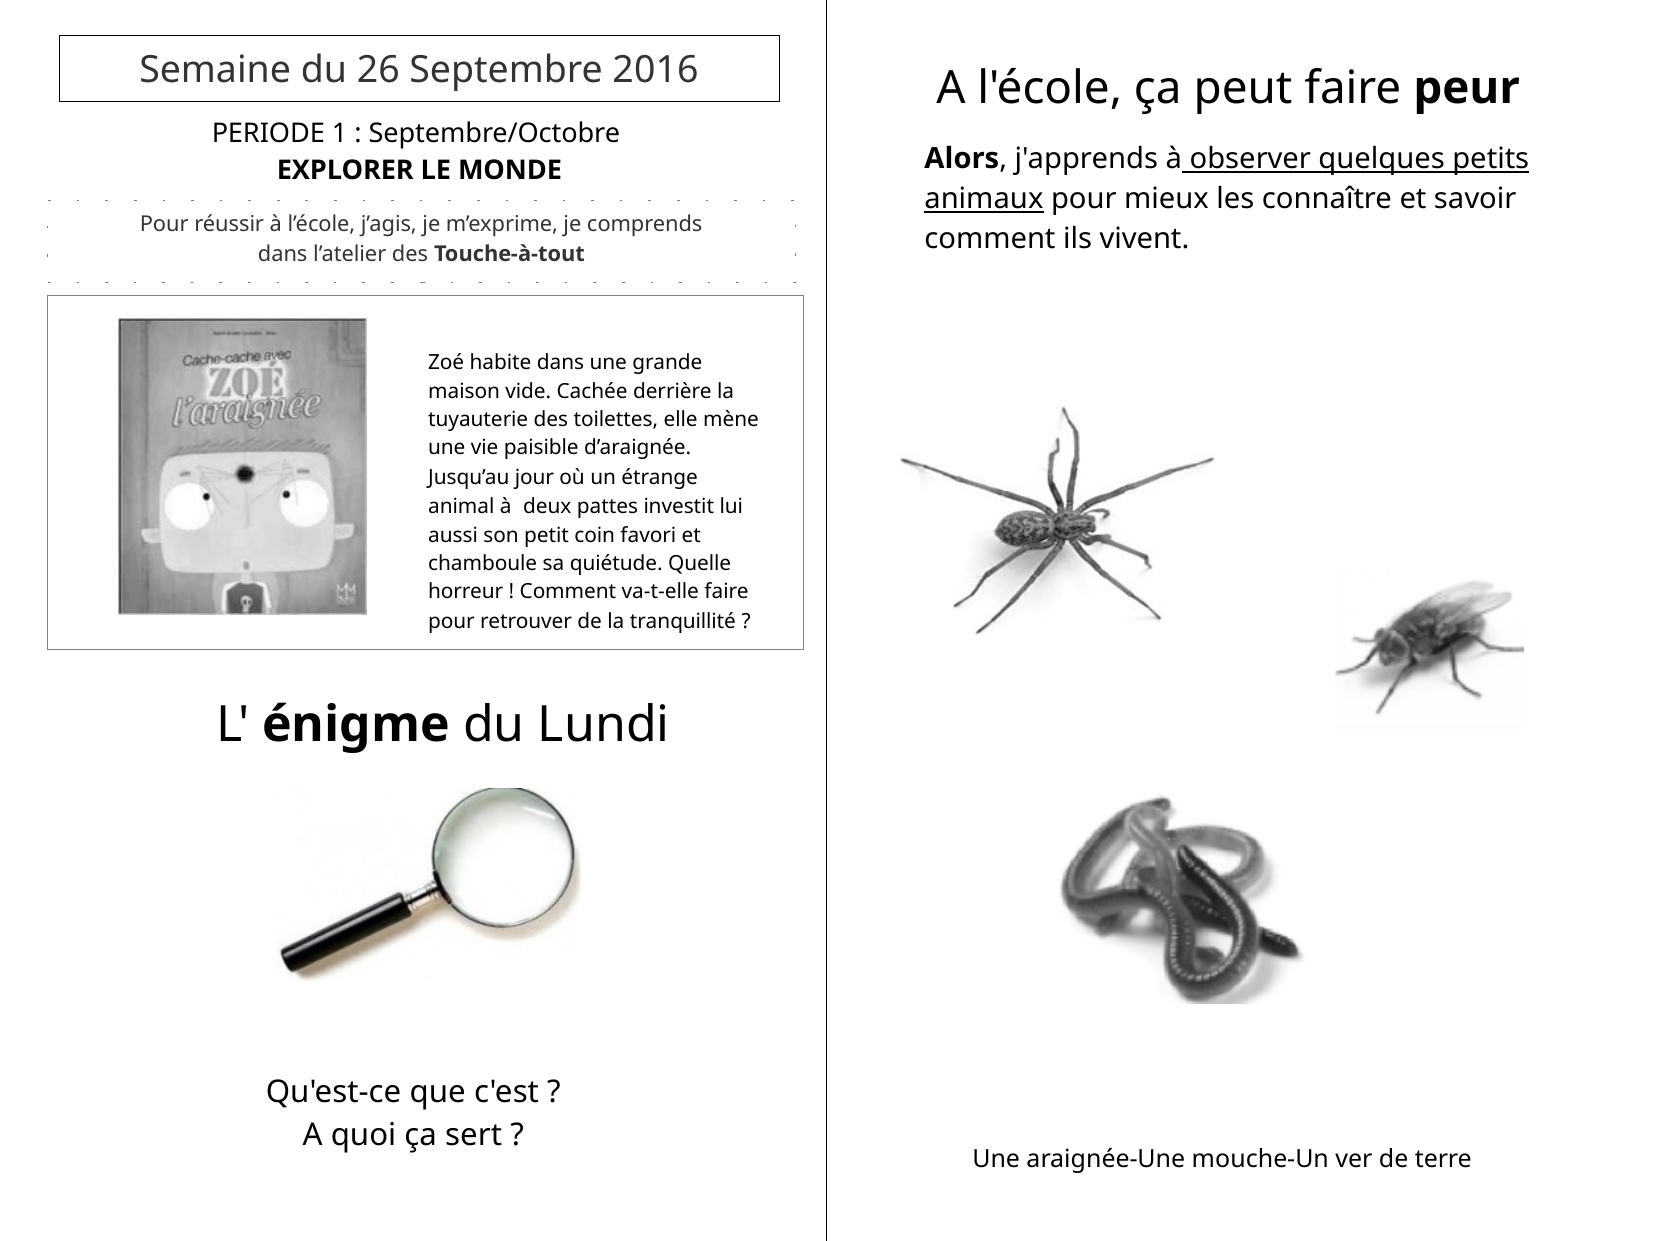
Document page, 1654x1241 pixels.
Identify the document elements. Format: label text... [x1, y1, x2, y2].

picture [118, 318, 367, 615]
picture [983, 791, 1382, 1004]
text_box Zoé habite dans une grande maison vide. Cachée derrière la tuyauterie des toilettes, elle mène une vie paisible d’araignée. Jusqu’au jour où un étrange animal à deux pattes investit lui aussi son petit coin favori et chamboule sa quiétude. Quelle horreur ! Comment va-t-elle faire pour retrouver de la tranquillité ? [413, 340, 780, 615]
picture [260, 788, 615, 981]
text_box Qu'est-ce que c'est ? A quoi ça sert ? [47, 1061, 780, 1205]
picture [1335, 555, 1524, 745]
text_box Semaine du 26 Septembre 2016 [59, 35, 780, 102]
text_box Une araignée-Une mouche-Un ver de terre [862, 1133, 1583, 1183]
text_box Pour réussir à l’école, j’agis, je m’exprime, je comprends dans l’atelier des Touche-à-tout [47, 200, 796, 283]
text_box L' énigme du Lundi [40, 680, 811, 844]
picture [900, 400, 1217, 638]
text_box PERIODE 1 : Septembre/Octobre EXPLORER LE MONDE [82, 106, 756, 189]
text_box A l'école, ça peut faire peur [909, 47, 1595, 154]
text_box Alors, j'apprends à observer quelques petits animaux pour mieux les connaître et savoir comment ils vivent. [909, 129, 1548, 305]
